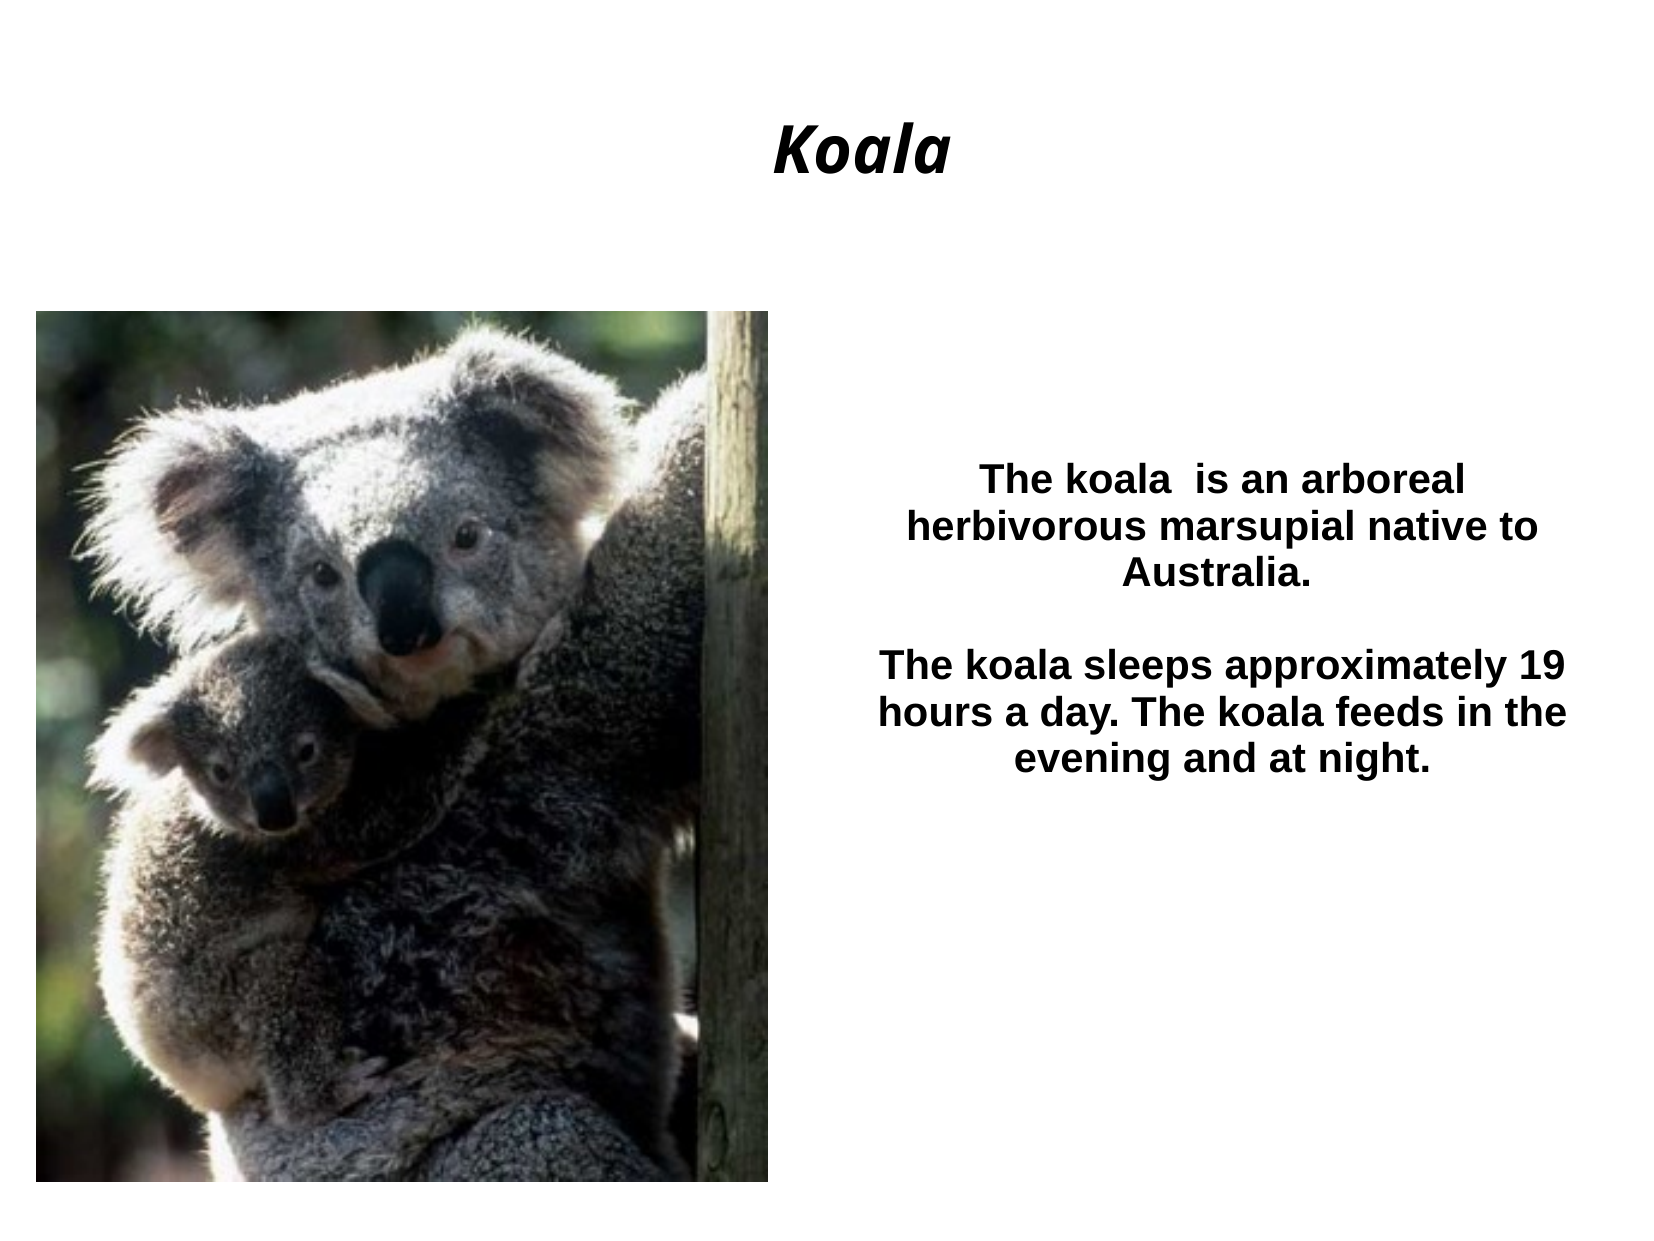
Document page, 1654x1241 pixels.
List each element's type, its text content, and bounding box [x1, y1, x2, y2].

text_box The koala is an arboreal herbivorous marsupial native to Australia. The koala sleeps approximately 19 hours a day. The koala feeds in the evening and at night. [862, 448, 1583, 797]
picture [36, 311, 768, 1182]
text_box Koala [566, 94, 1158, 204]
